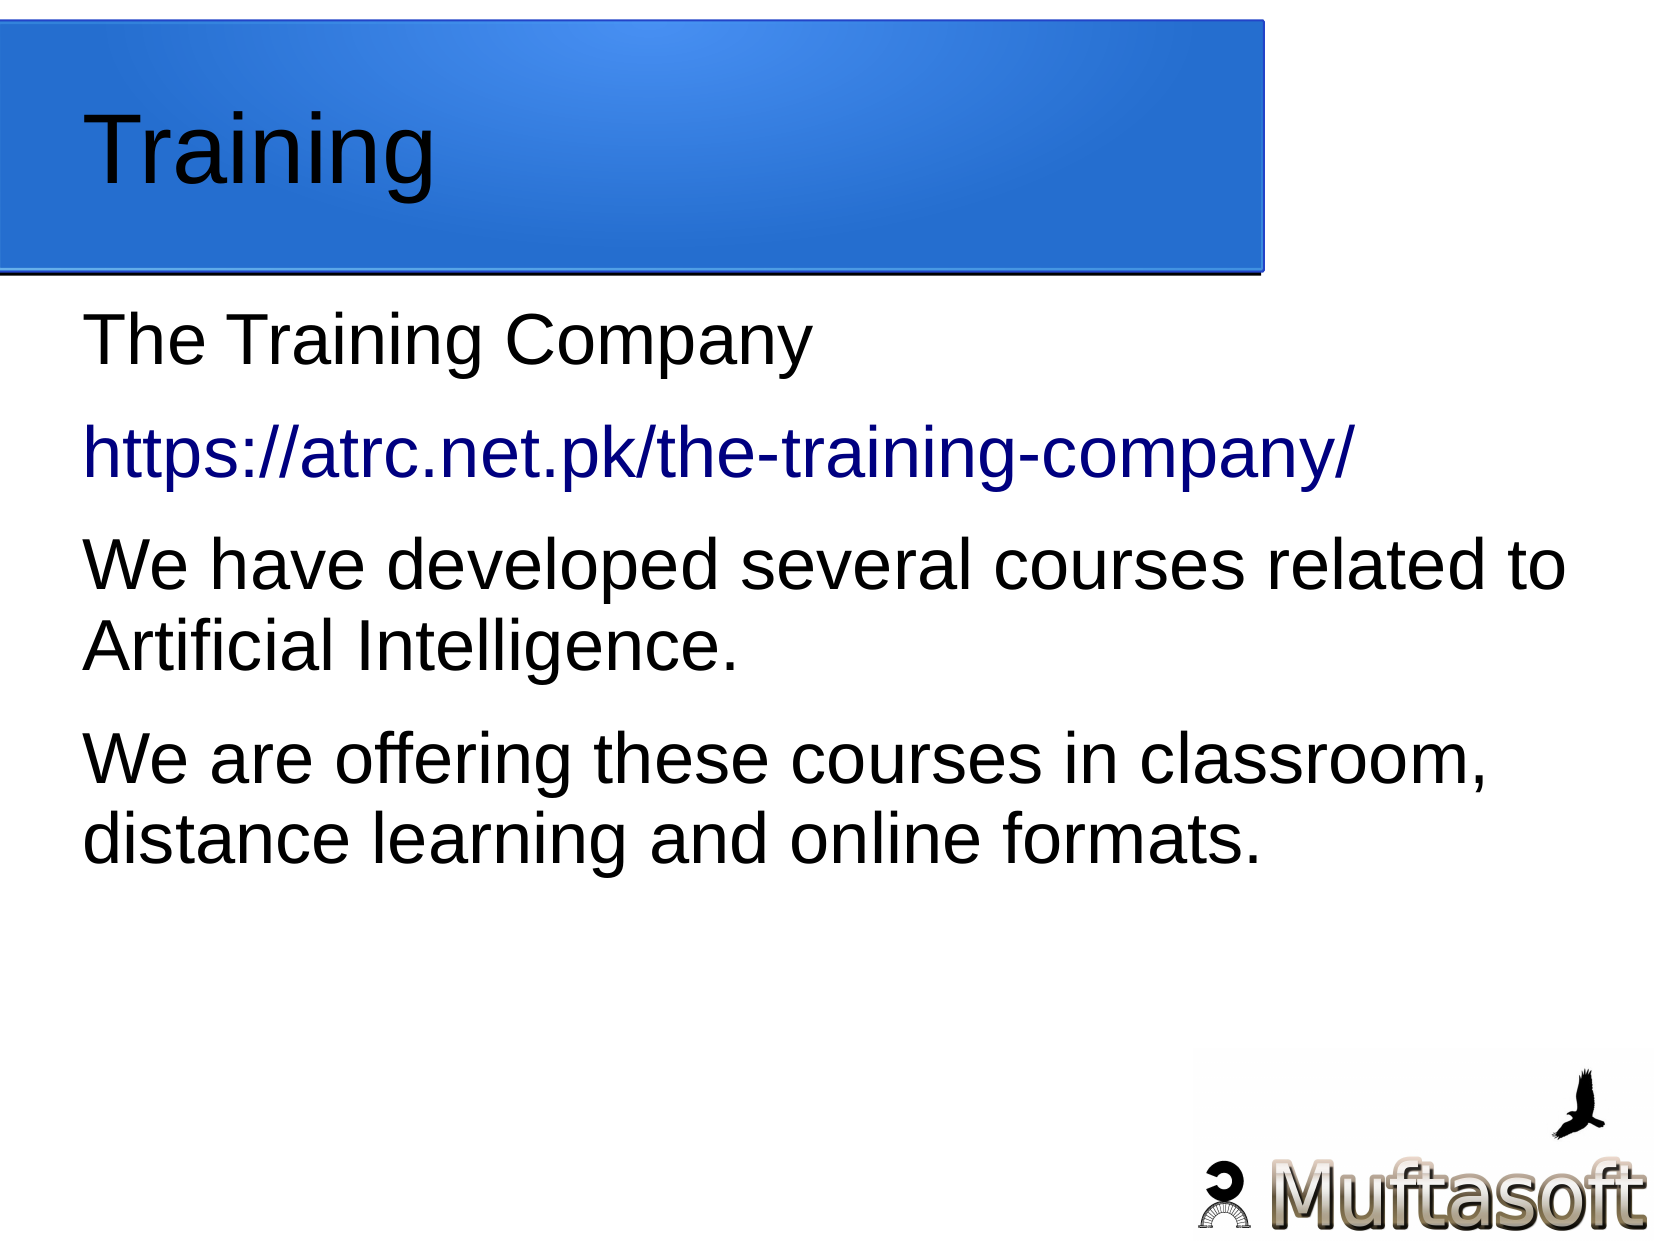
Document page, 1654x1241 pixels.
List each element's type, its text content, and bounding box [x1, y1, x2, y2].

title Training [82, 47, 1235, 252]
list The Training Company https://atrc.net.pk/the-training-company/ We have developed several courses related to Artificial Intelligence. We are offering these courses in classroom, distance learning and online formats. [82, 299, 1571, 1019]
picture [1193, 1048, 1654, 1241]
